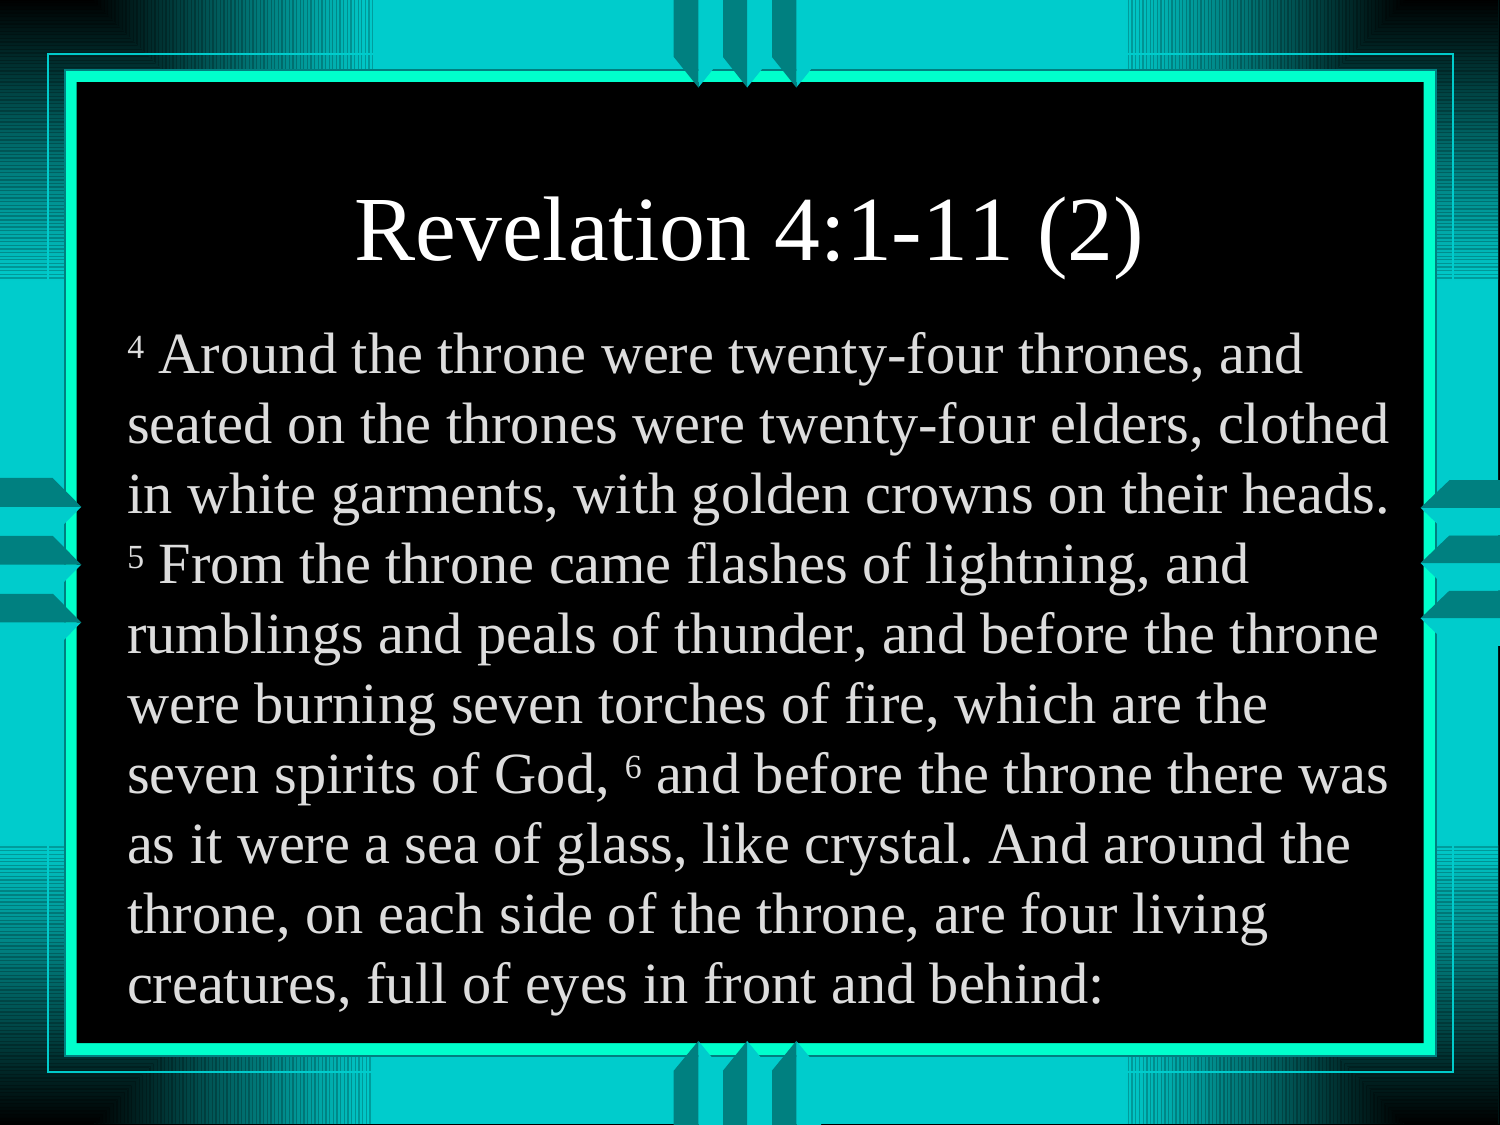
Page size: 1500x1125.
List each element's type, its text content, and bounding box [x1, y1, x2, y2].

text_box 4 Around the throne were twenty-four thrones, and seated on the thrones were twenty-four elders, clothed in white garments, with golden crowns on their heads. 5 From the throne came flashes of lightning, and rumblings and peals of thunder, and before the throne were burning seven torches of fire, which are the seven spirits of God, 6 and before the throne there was as it were a sea of glass, like crystal. And around the throne, on each side of the throne, are four living creatures, full of eyes in front and behind: [112, 307, 1426, 1023]
title Revelation 4:1-11 (2) [112, 99, 1388, 288]
